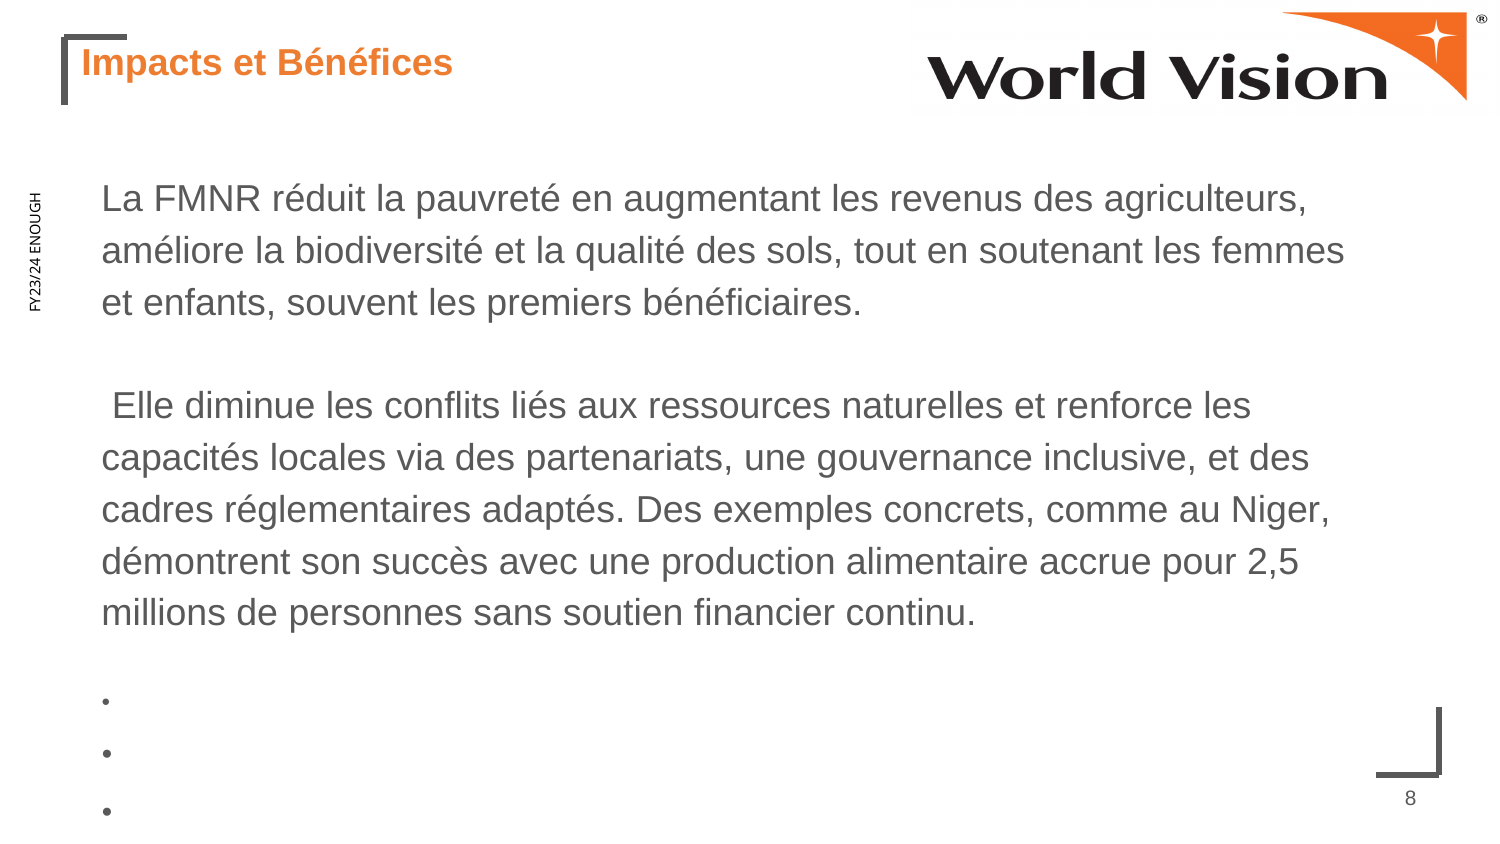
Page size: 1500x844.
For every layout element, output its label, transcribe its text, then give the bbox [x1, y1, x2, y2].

picture [911, 0, 1500, 115]
text_box [1389, 764, 1480, 830]
list La FMNR réduit la pauvreté en augmentant les revenus des agriculteurs, améliore la biodiversité et la qualité des sols, tout en soutenant les femmes et enfants, souvent les premiers bénéficiaires. Elle diminue les conflits liés aux ressources naturelles et renforce les capacités locales via des partenariats, une gouvernance inclusive, et des cadres réglementaires adaptés. Des exemples concrets, comme au Niger, démontrent son succès avec une production alimentaire accrue pour 2,5 millions de personnes sans soutien financier continu. [48, 152, 1370, 844]
text_box FY23/24 ENOUGH [25, 66, 44, 313]
title Impacts et Bénéfices [66, 22, 940, 116]
